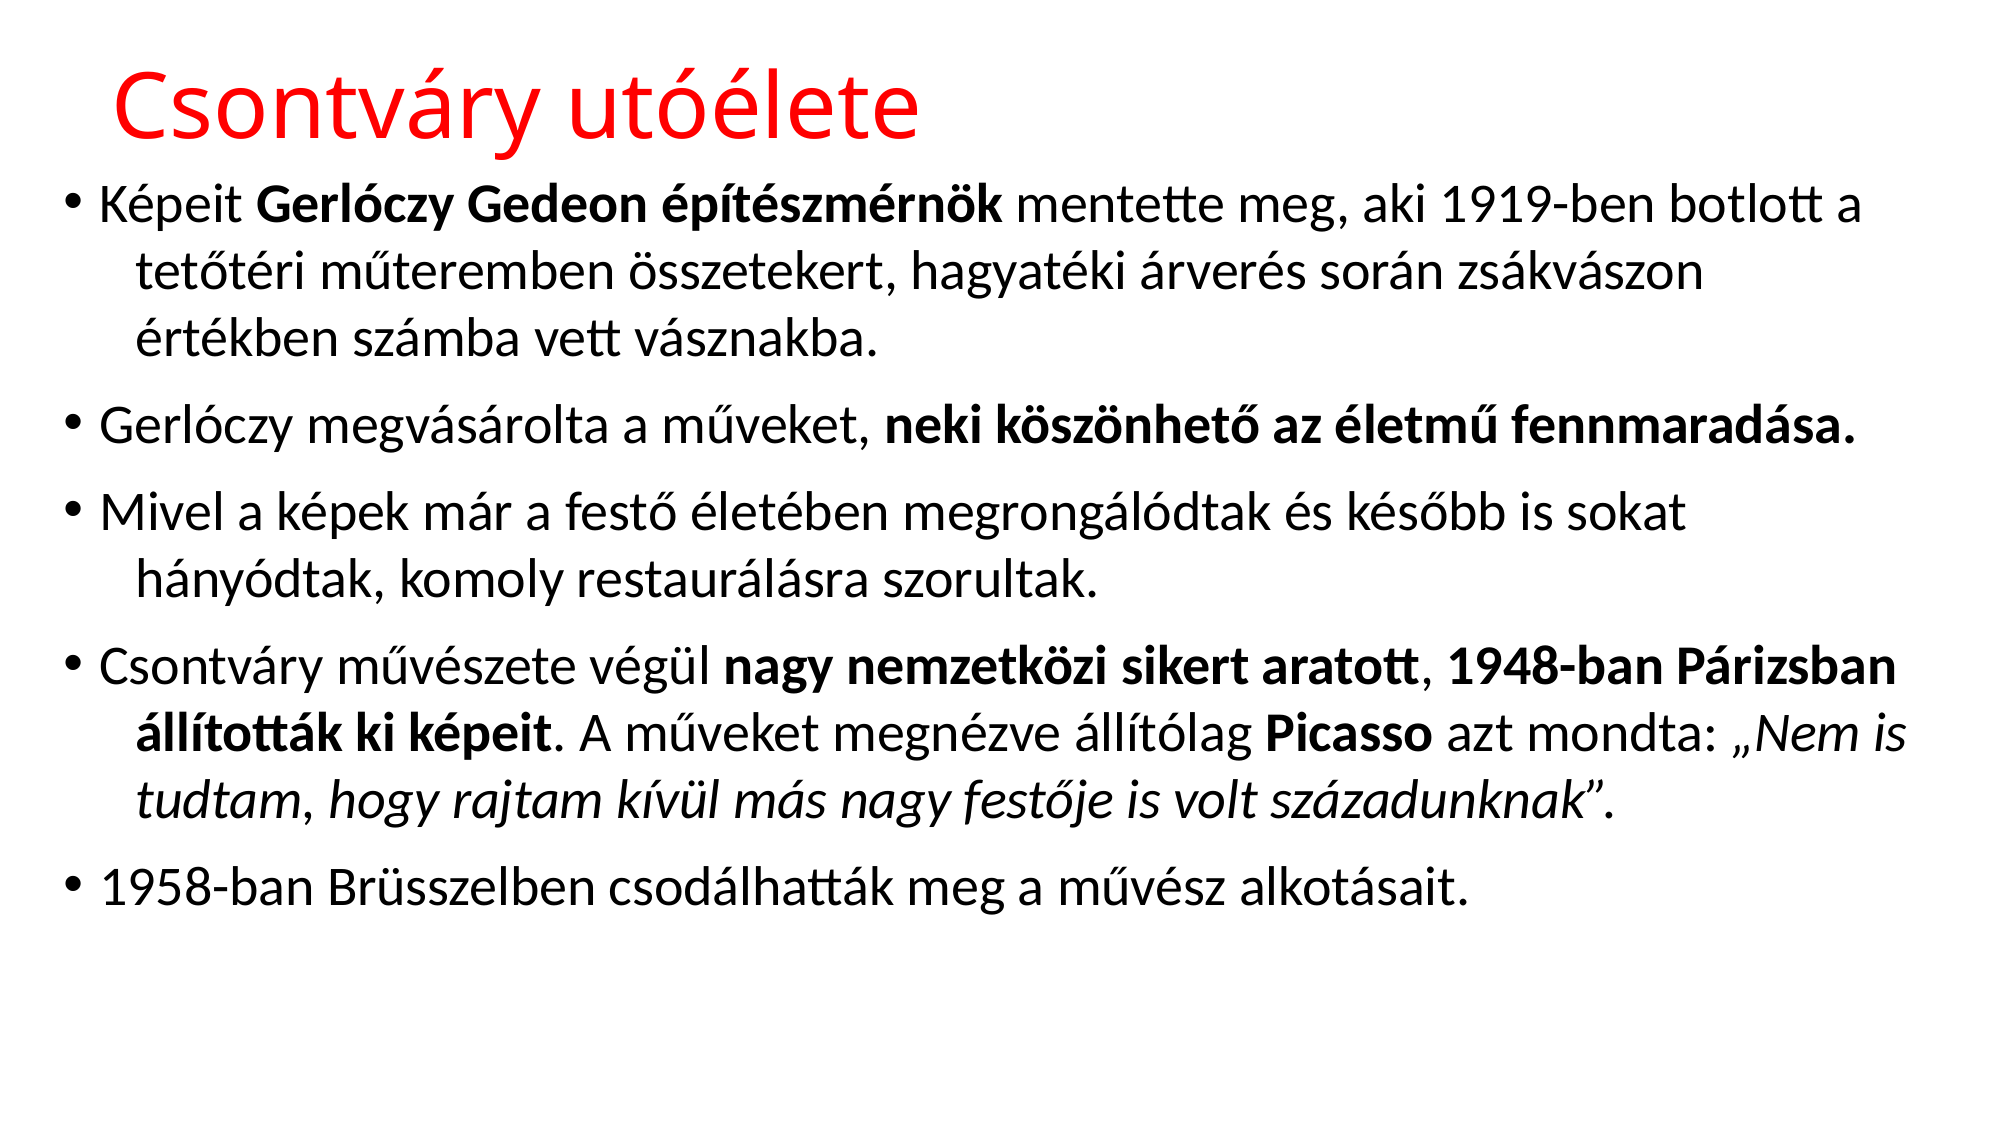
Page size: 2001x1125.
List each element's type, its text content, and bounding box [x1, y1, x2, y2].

title Csontváry utóélete [96, 0, 1822, 159]
list Képeit Gerlóczy Gedeon építészmérnök mentette meg, aki 1919-ben botlott a tetőtéri műteremben összetekert, hagyatéki árverés során zsákvászon értékben számba vett vásznakba. Gerlóczy megvásárolta a műveket, neki köszönhető az életmű fennmaradása. Mivel a képek már a festő életében megrongálódtak és később is sokat hányódtak, komoly restaurálásra szorultak. Csontváry művészete végül nagy nemzetközi sikert aratott, 1948-ban Párizsban állították ki képeit. A műveket megnézve állítólag Picasso azt mondta: „Nem is tudtam, hogy rajtam kívül más nagy festője is volt századunknak”. 1958-ban Brüsszelben csodálhatták meg a művész alkotásait. [48, 159, 1934, 1097]
